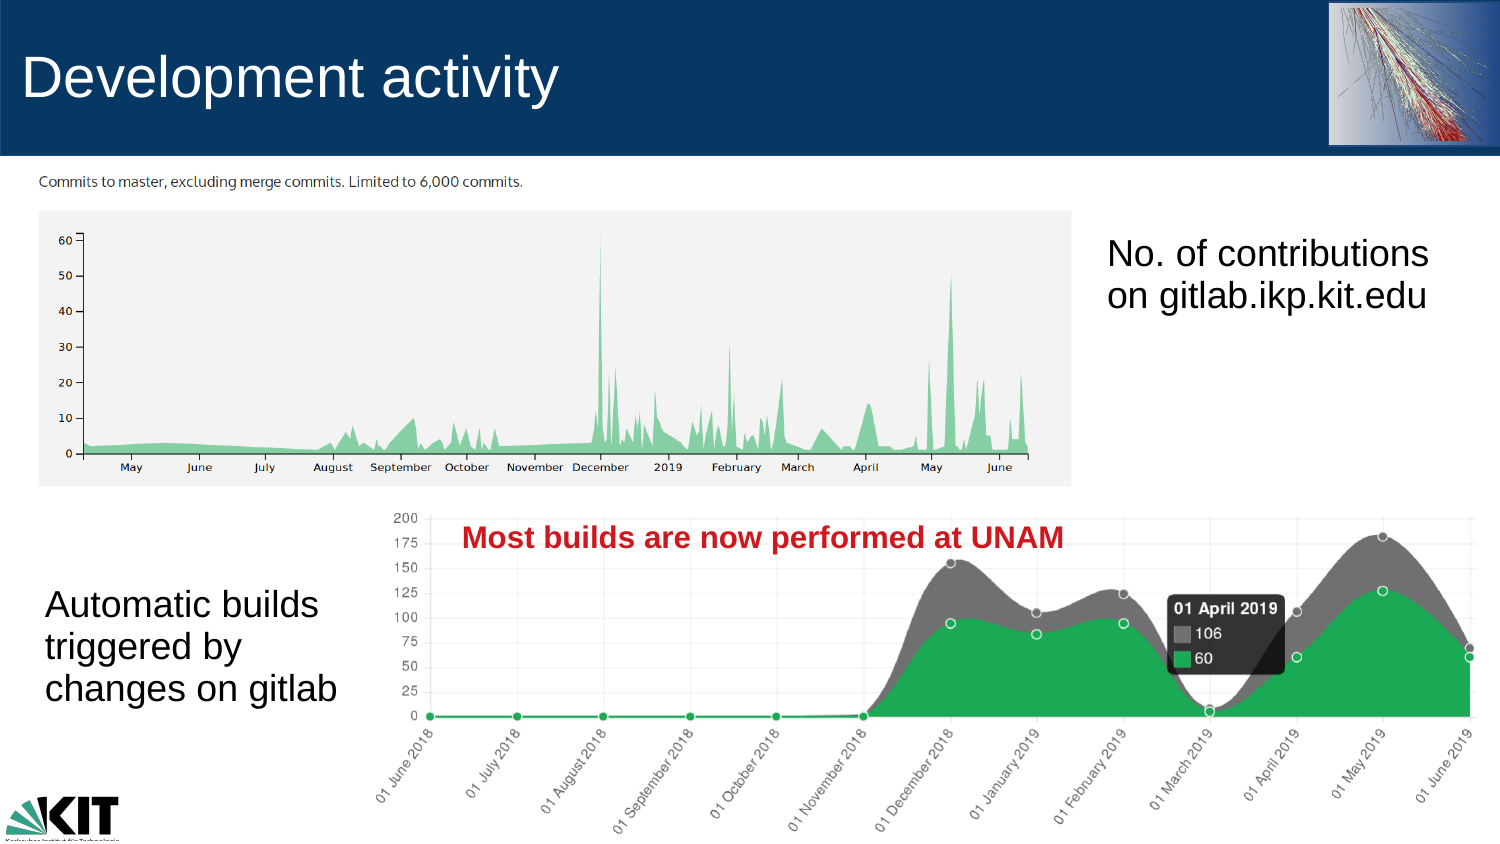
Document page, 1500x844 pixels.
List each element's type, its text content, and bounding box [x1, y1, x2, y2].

text_box Most builds are now performed at UNAM [447, 513, 1081, 563]
picture [27, 168, 1486, 844]
title Development activity [21, 30, 1290, 125]
text_box Automatic builds triggered by changes on gitlab [30, 576, 376, 721]
text_box No. of contributions on gitlab.ikp.kit.edu [1092, 225, 1456, 324]
picture [1338, 8, 1490, 141]
picture [5, 794, 120, 841]
